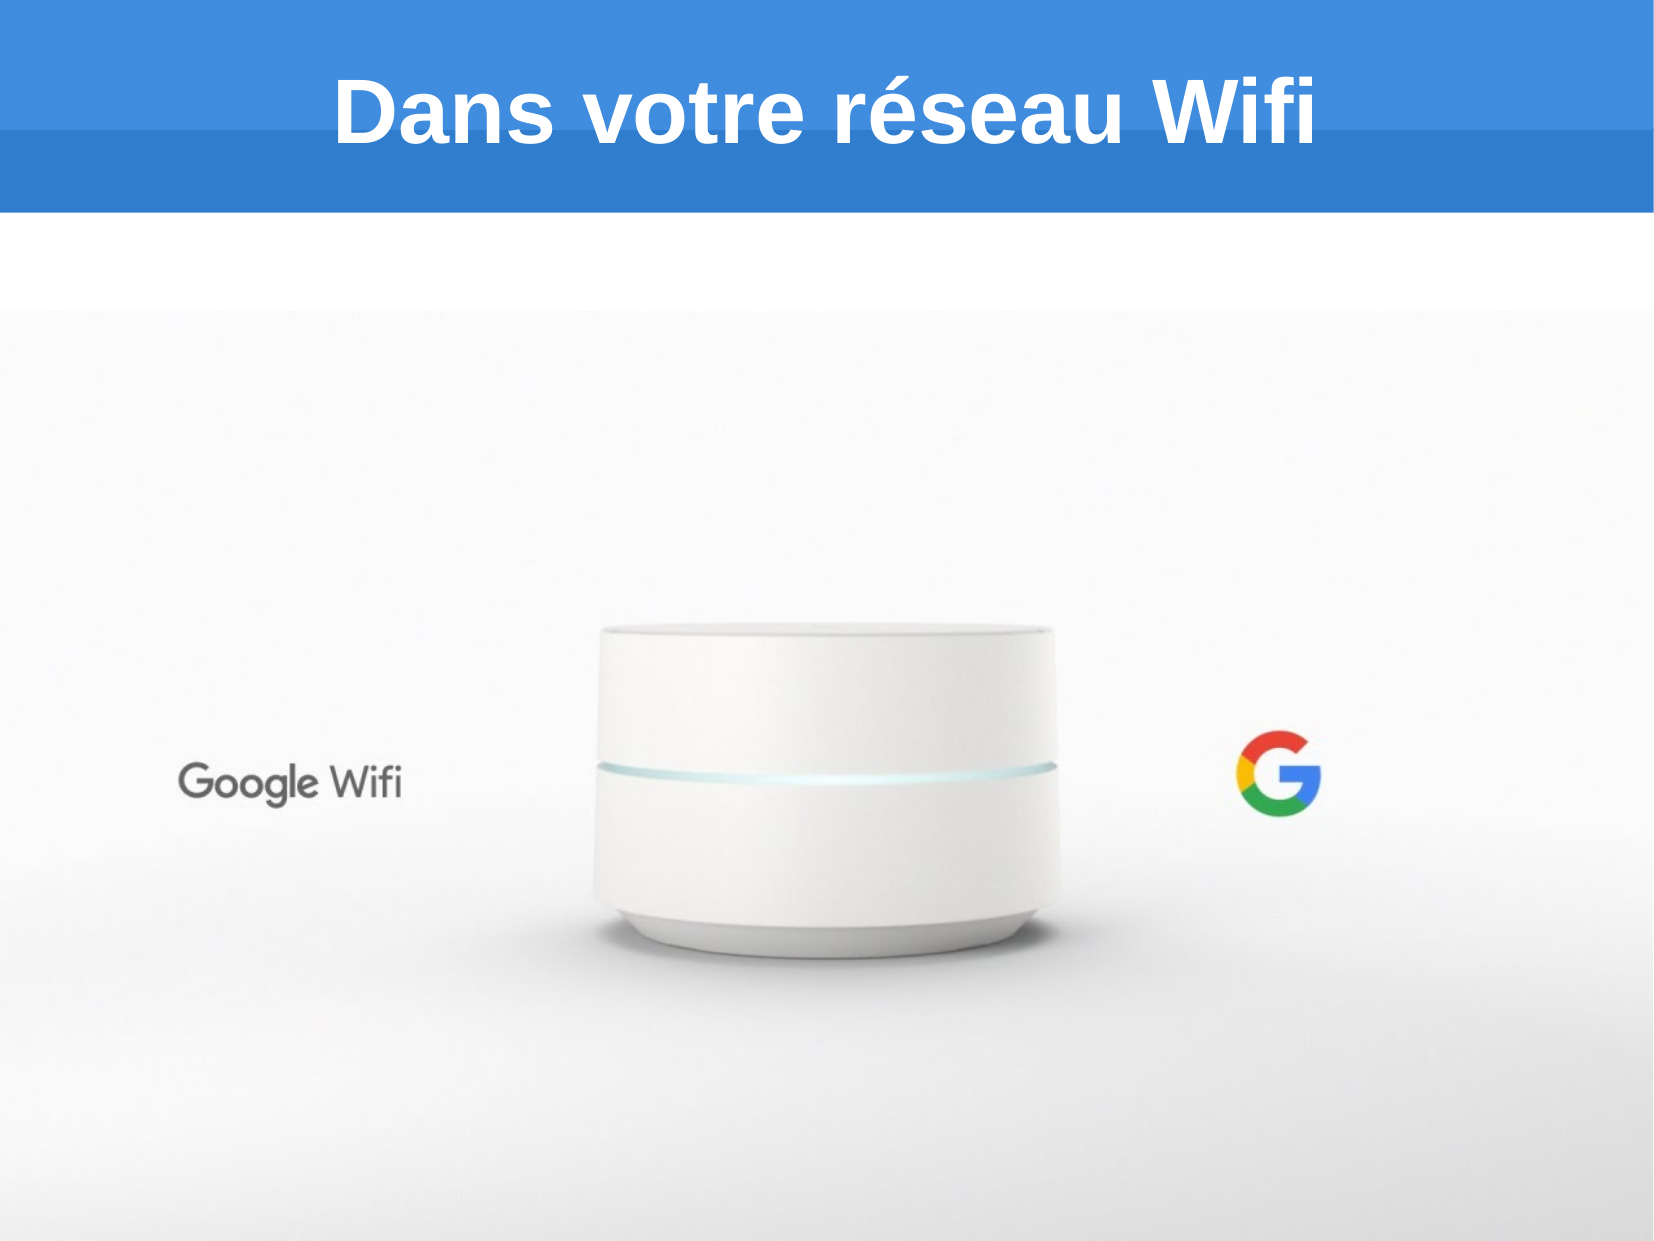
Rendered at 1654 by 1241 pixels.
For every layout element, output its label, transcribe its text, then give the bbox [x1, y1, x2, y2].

picture [0, 311, 1654, 1241]
title Dans votre réseau Wifi [82, 8, 1571, 216]
